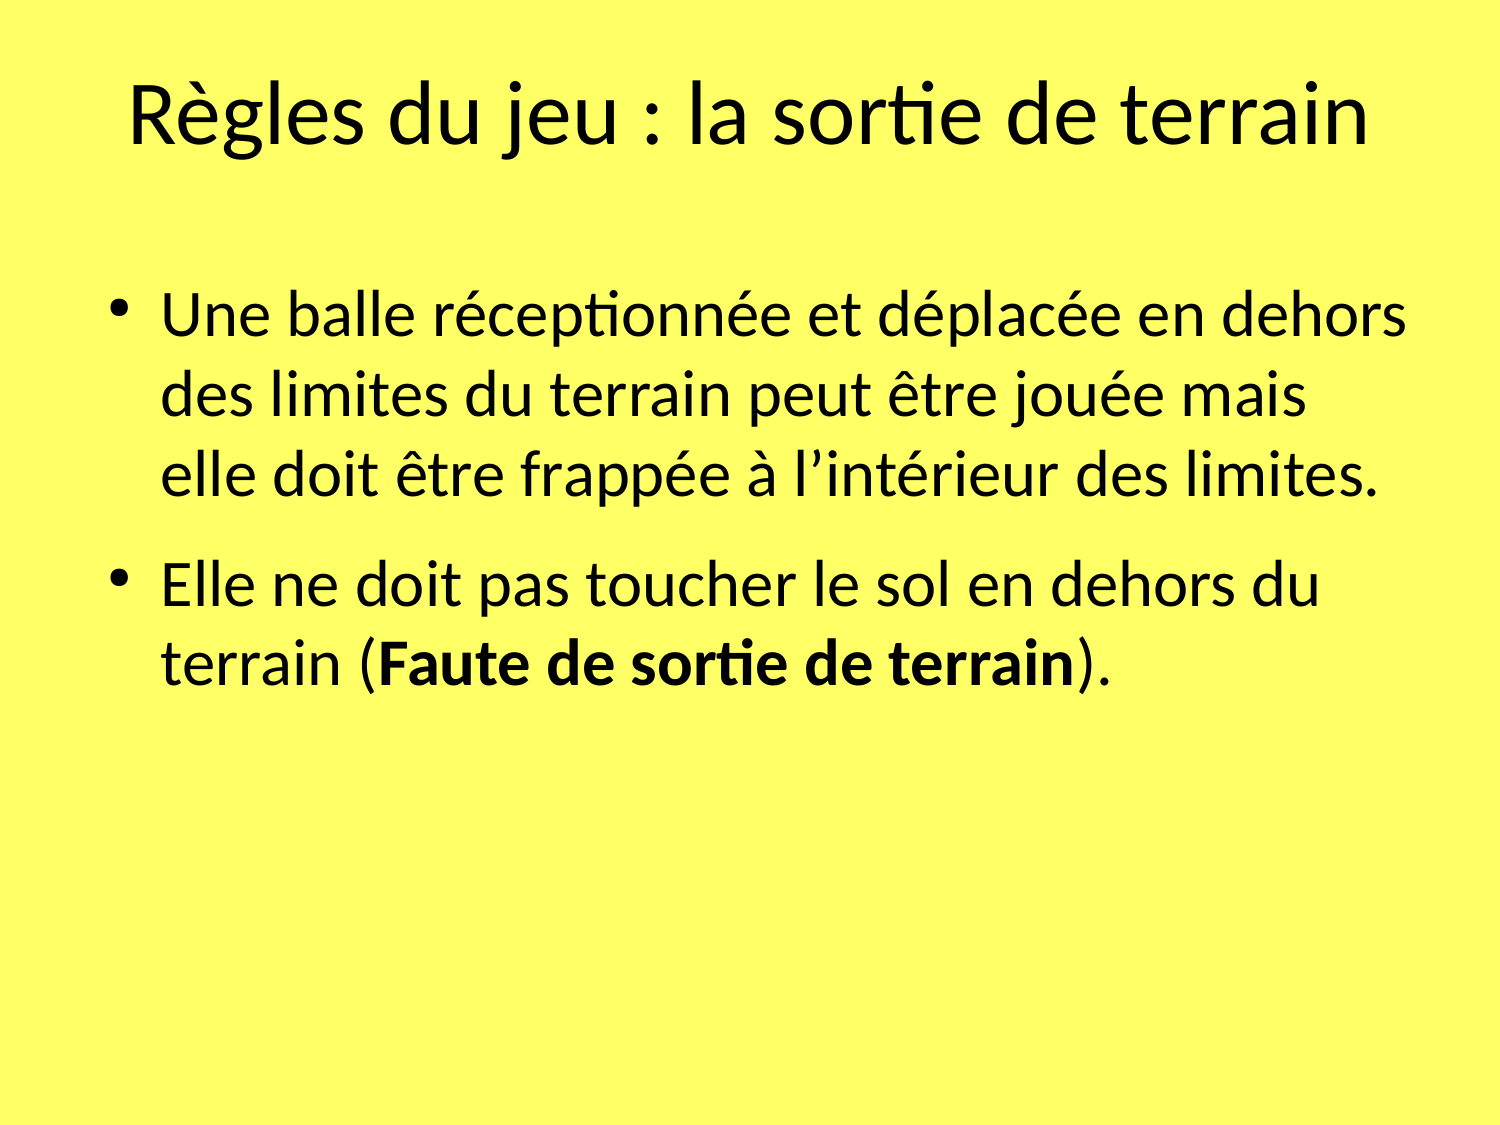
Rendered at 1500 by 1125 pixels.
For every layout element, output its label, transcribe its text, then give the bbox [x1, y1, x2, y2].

list Une balle réceptionnée et déplacée en dehors des limites du terrain peut être jouée mais elle doit être frappée à l’intérieur des limites. Elle ne doit pas toucher le sol en dehors du terrain (Faute de sortie de terrain). [75, 262, 1425, 1005]
title Règles du jeu : la sortie de terrain [75, 45, 1425, 233]
